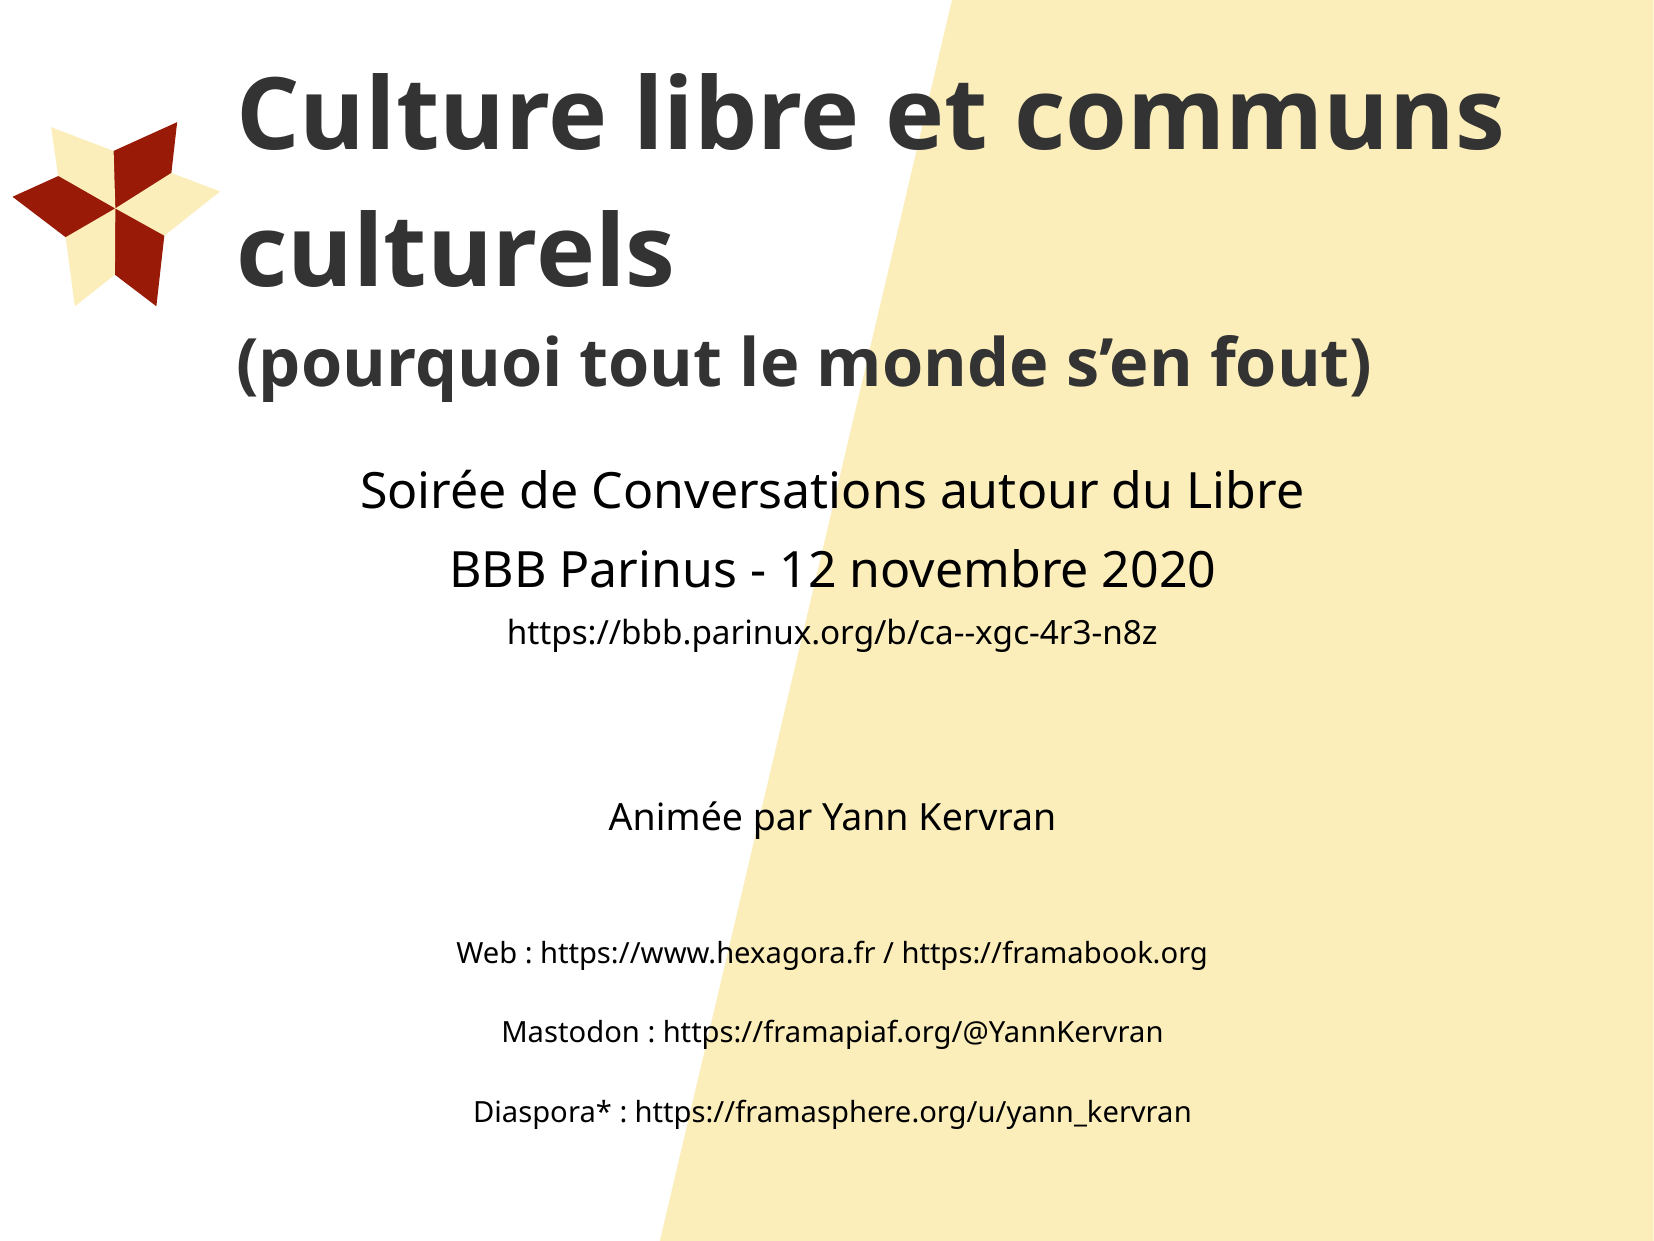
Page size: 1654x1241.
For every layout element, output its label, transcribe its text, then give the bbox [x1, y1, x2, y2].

title Culture libre et communs culturels (pourquoi tout le monde s’en fout) [236, 30, 1607, 419]
subtitle Soirée de Conversations autour du Libre BBB Parinus - 12 novembre 2020 https://bbb.parinux.org/b/ca--xgc-4r3-n8z Animée par Yann Kervran Web : https://www.hexagora.fr / https://framabook.org Mastodon : https://framapiaf.org/@YannKervran Diaspora* : https://framasphere.org/u/yann_kervran [129, 449, 1536, 1127]
